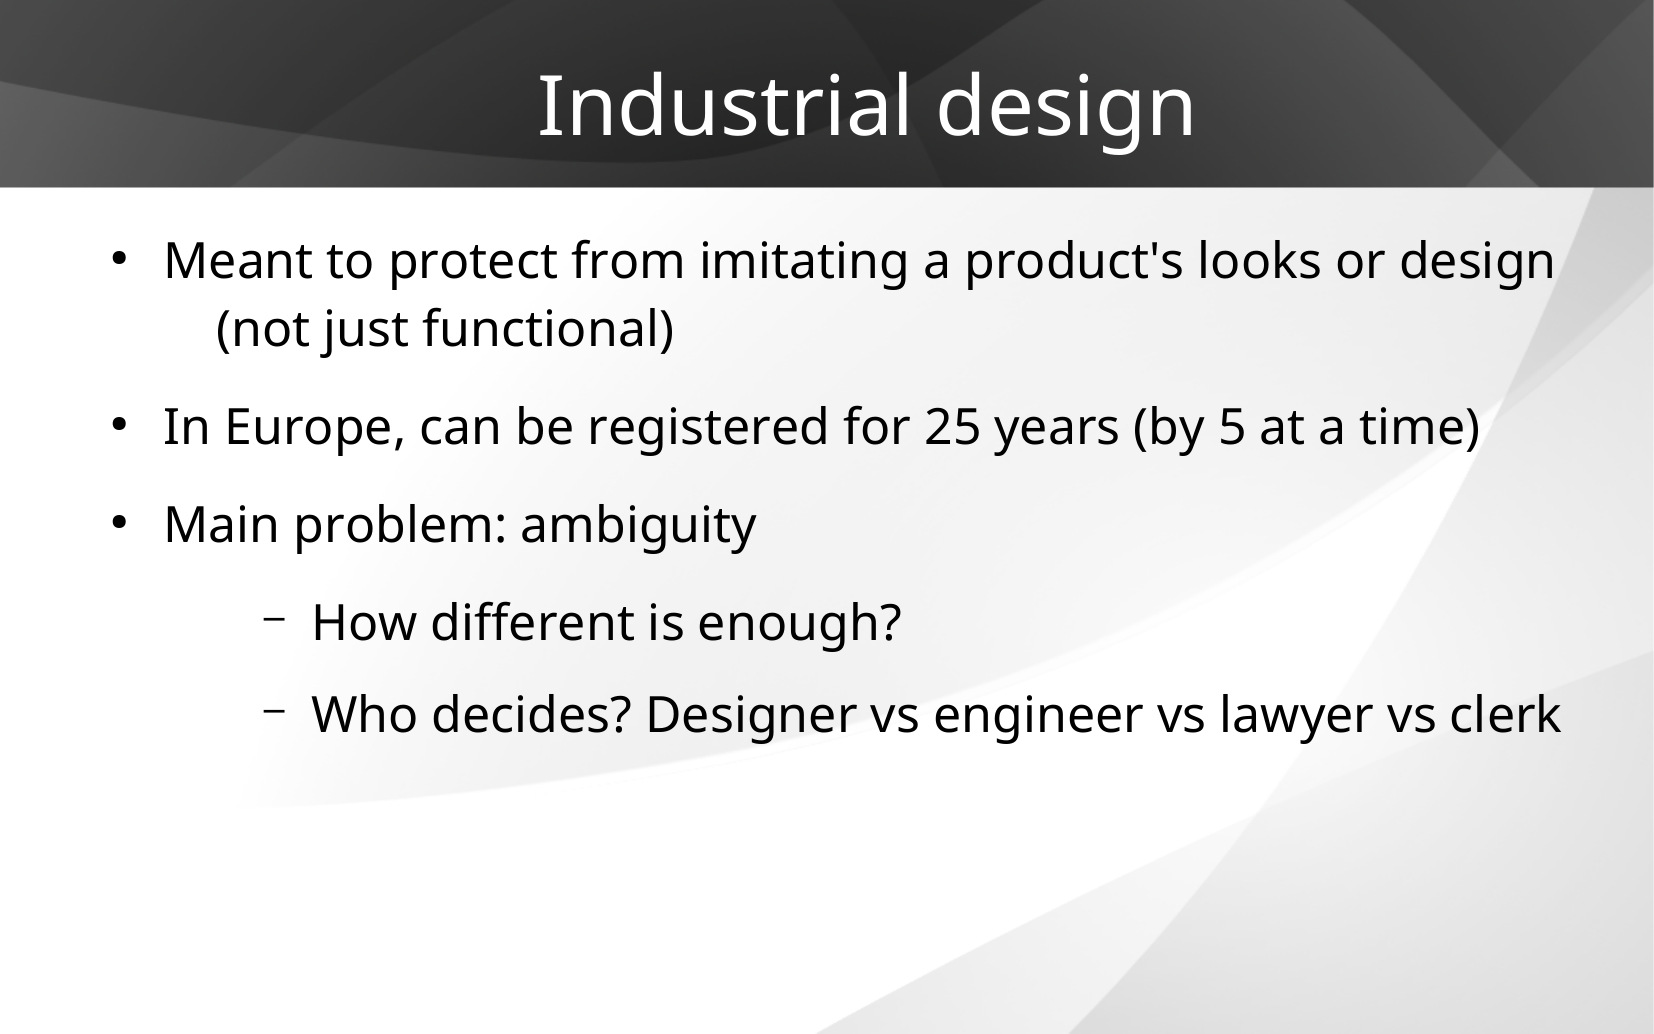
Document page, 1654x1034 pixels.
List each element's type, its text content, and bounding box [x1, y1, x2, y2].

title Industrial design [124, 0, 1613, 208]
picture [0, 0, 1654, 1034]
list Meant to protect from imitating a product's looks or design (not just functional) In Europe, can be registered for 25 years (by 5 at a time) Main problem: ambiguity How different is enough? Who decides? Designer vs engineer vs lawyer vs clerk [75, 225, 1613, 1013]
